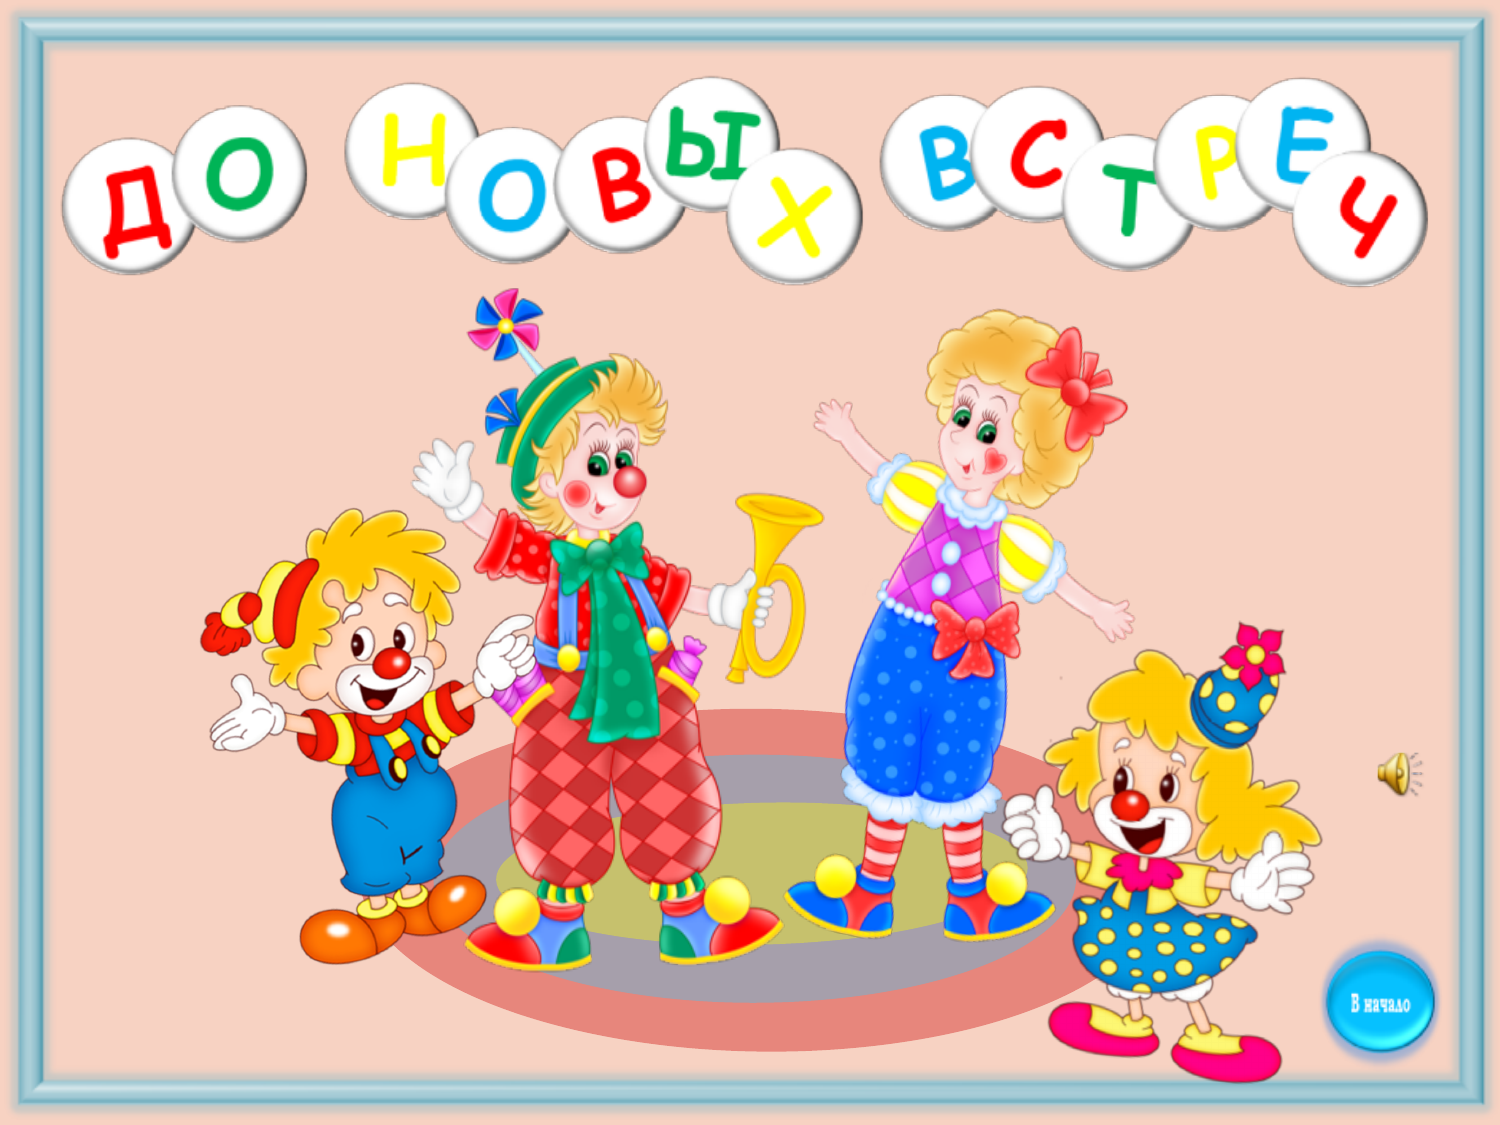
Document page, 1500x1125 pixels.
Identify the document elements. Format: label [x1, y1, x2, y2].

text_box [455, 945, 936, 1052]
picture [0, 0, 1500, 1125]
